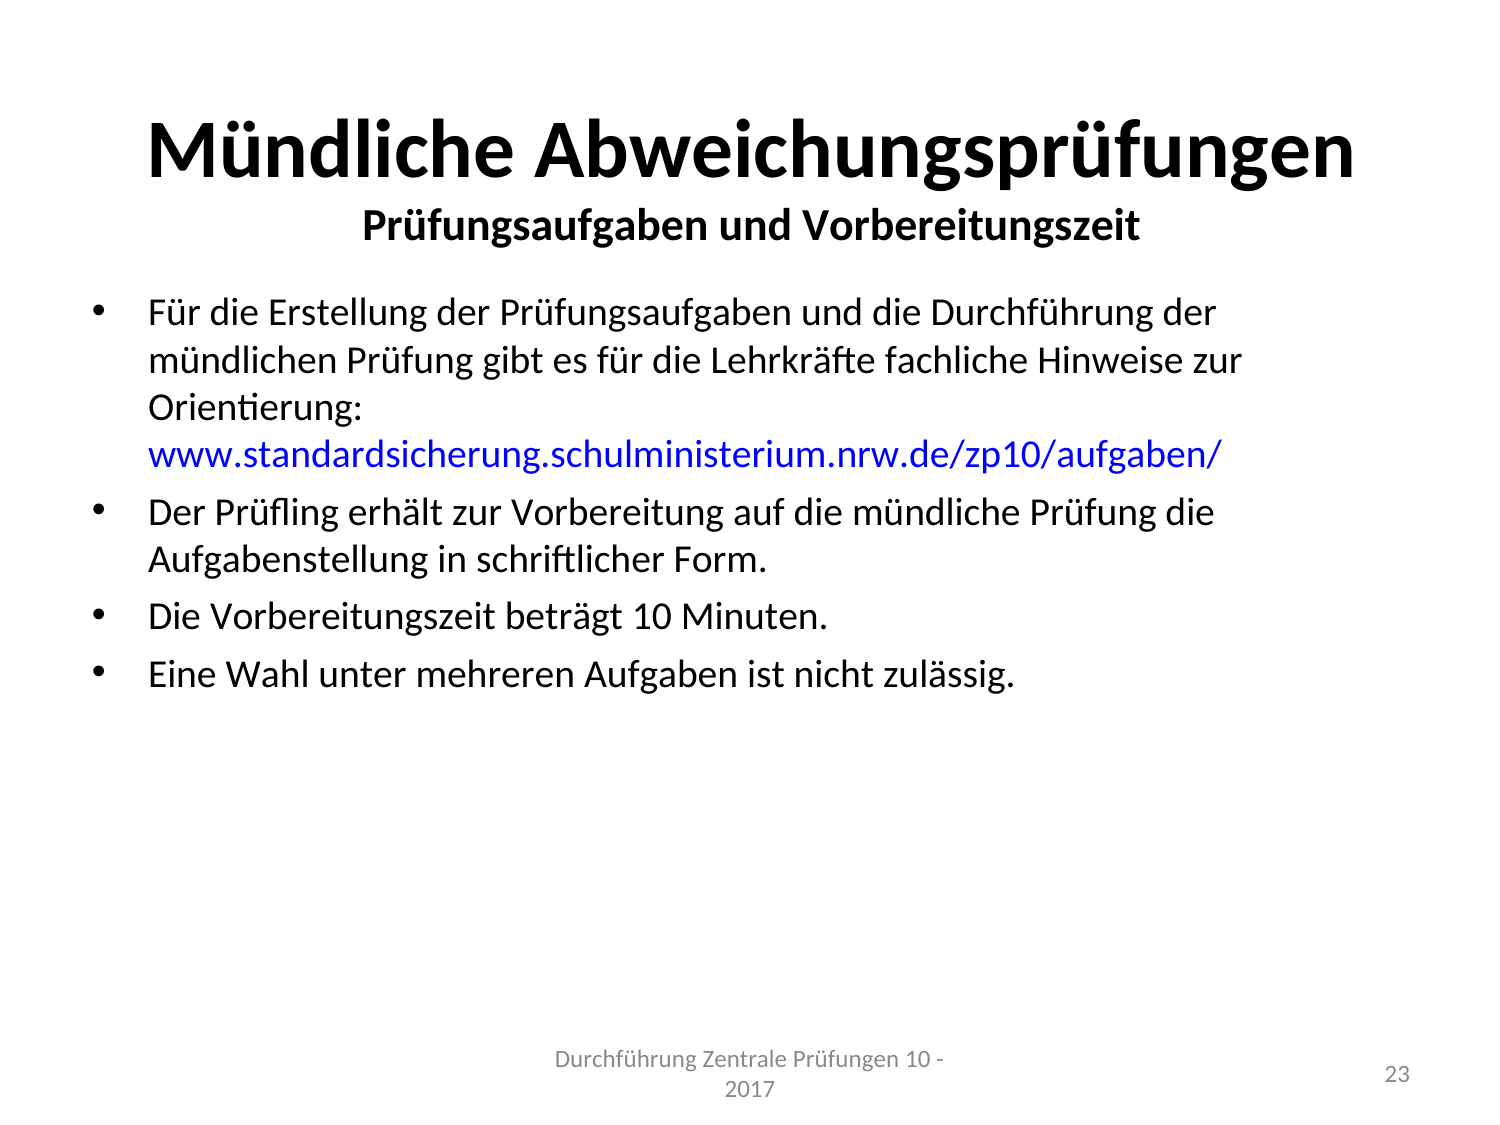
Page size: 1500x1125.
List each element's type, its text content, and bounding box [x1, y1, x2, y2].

text_box Durchführung Zentrale Prüfungen 10 - 2017 [512, 1042, 988, 1103]
title Mündliche Abweichungsprüfungen Prüfungsaufgaben und Vorbereitungszeit [76, 78, 1427, 266]
text_box <Foliennummer> [1074, 1042, 1426, 1103]
list Für die Erstellung der Prüfungsaufgaben und die Durchführung der mündlichen Prüfung gibt es für die Lehrkräfte fachliche Hinweise zur Orientierung: www.standardsicherung.schulministerium.nrw.de/zp10/aufgaben/ Der Prüfling erhält zur Vorbereitung auf die mündliche Prüfung die Aufgabenstellung in schriftlicher Form. Die Vorbereitungszeit beträgt 10 Minuten. Eine Wahl unter mehreren Aufgaben ist nicht zulässig. [76, 278, 1427, 1022]
